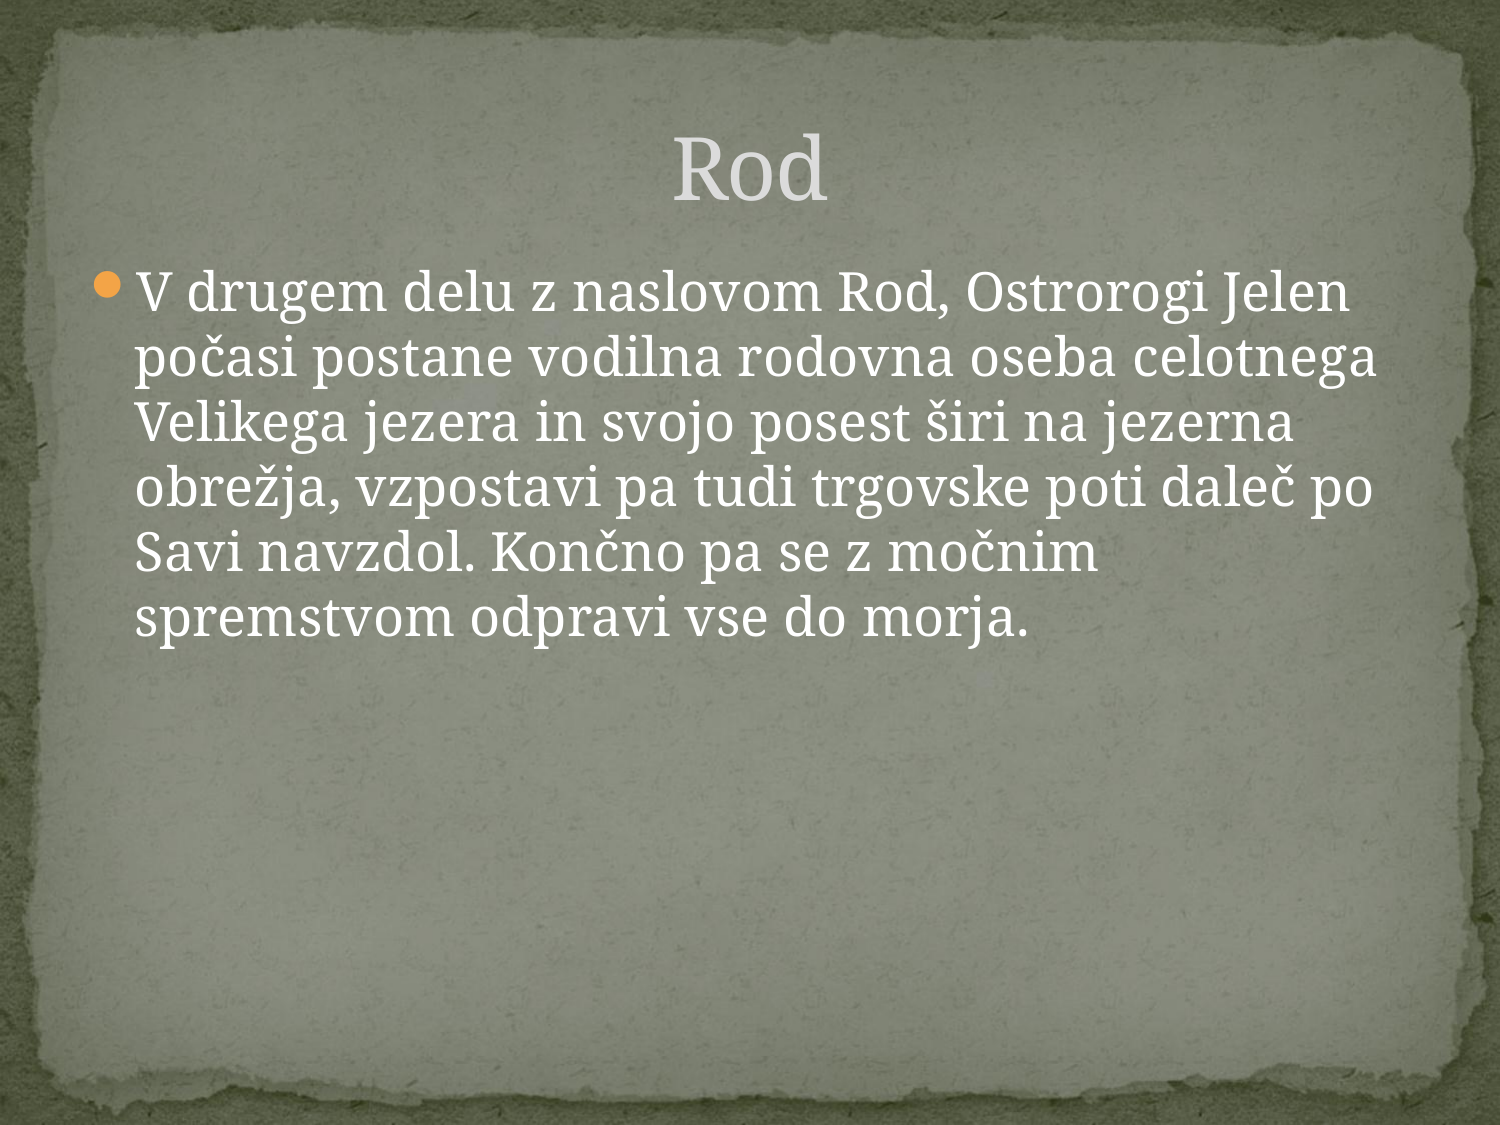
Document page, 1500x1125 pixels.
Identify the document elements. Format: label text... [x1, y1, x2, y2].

list V drugem delu z naslovom Rod, Ostrorogi Jelen počasi postane vodilna rodovna oseba celotnega Velikega jezera in svojo posest širi na jezerna obrežja, vzpostavi pa tudi trgovske poti daleč po Savi navzdol. Končno pa se z močnim spremstvom odpravi vse do morja. [75, 249, 1425, 1000]
picture [0, 0, 1500, 1125]
title Rod [75, 24, 1425, 225]
